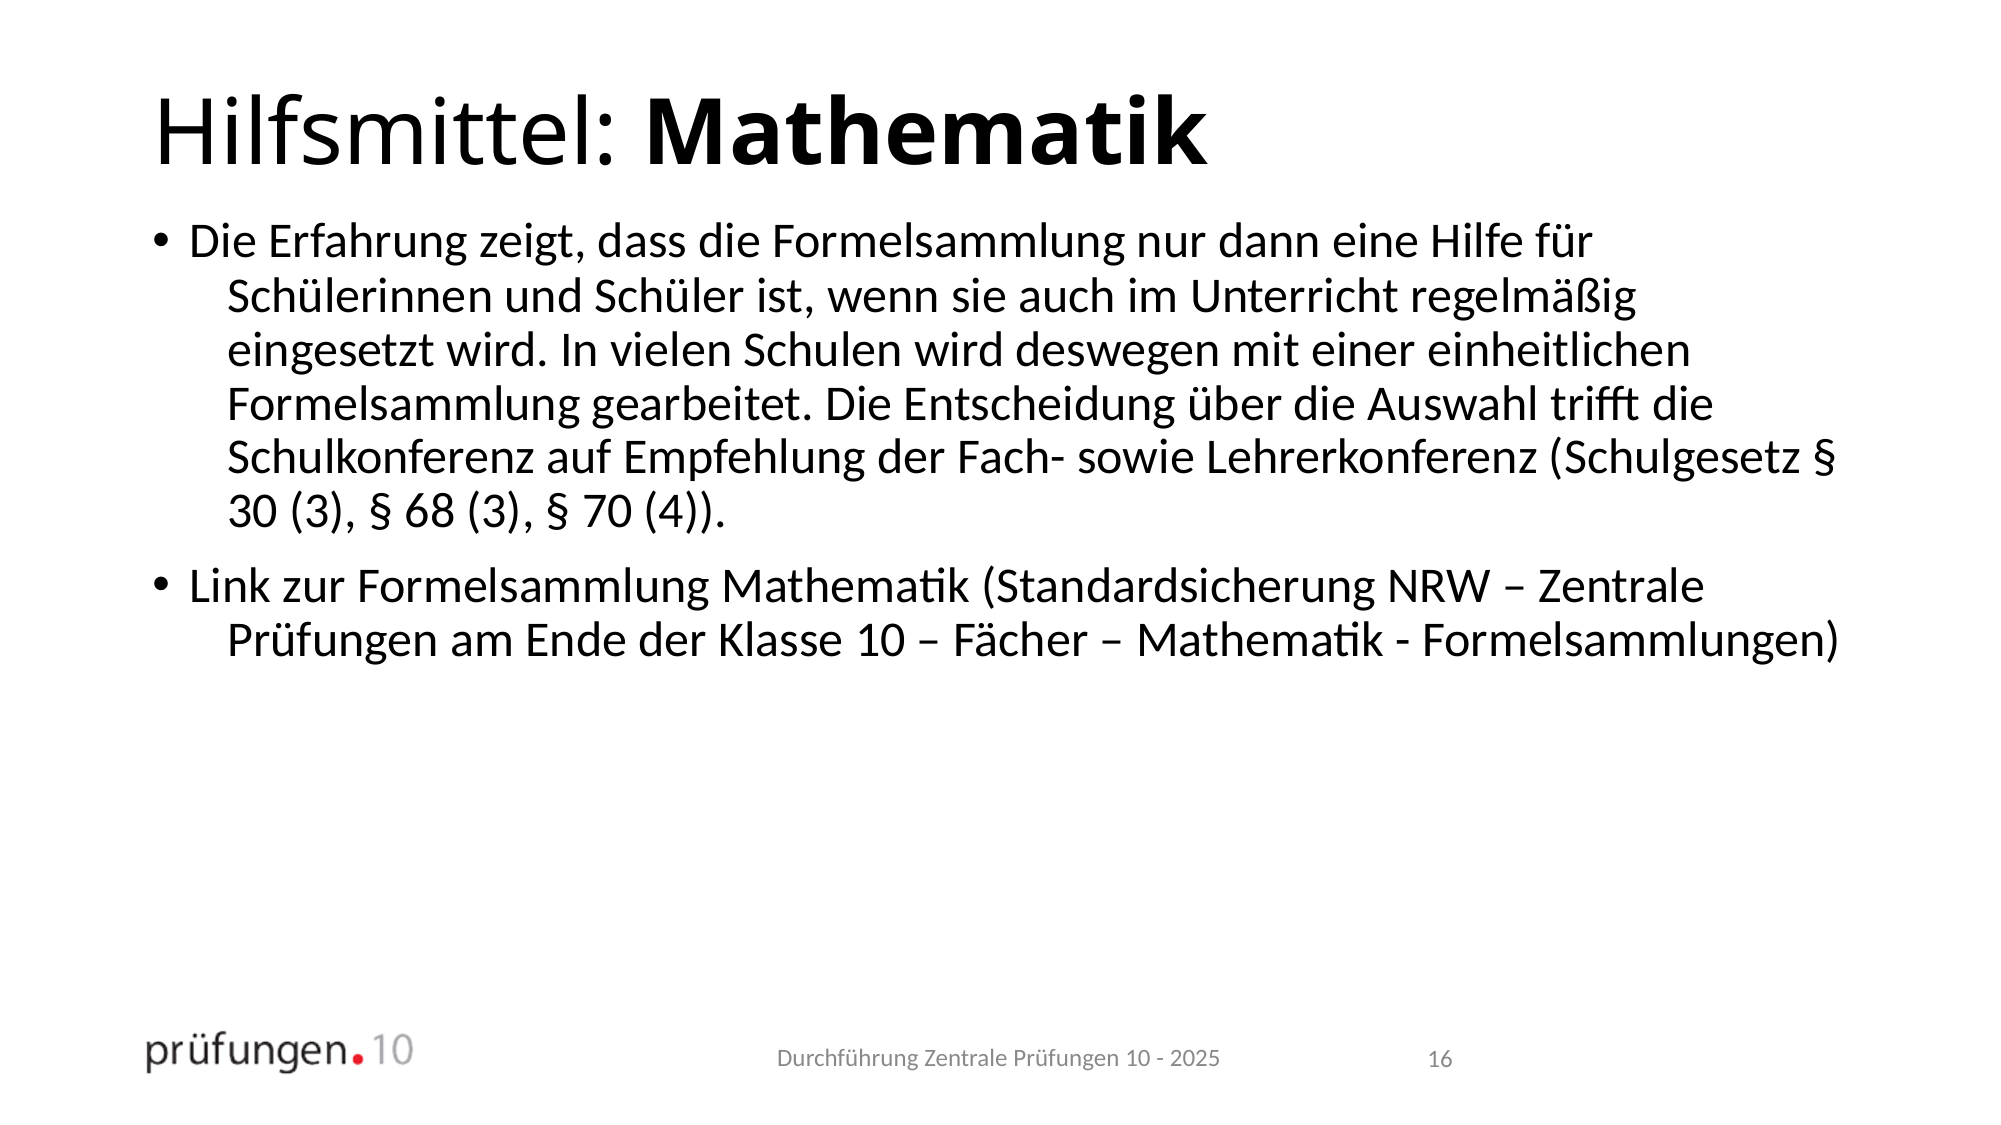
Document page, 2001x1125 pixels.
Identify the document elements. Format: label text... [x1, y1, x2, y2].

title Hilfsmittel: Mathematik [137, 77, 1863, 193]
text_box <Foliennummer> [1412, 1027, 1863, 1088]
list Die Erfahrung zeigt, dass die Formelsammlung nur dann eine Hilfe für Schülerinnen und Schüler ist, wenn sie auch im Unterricht regelmäßig eingesetzt wird. In vielen Schulen wird deswegen mit einer einheitlichen Formelsammlung gearbeitet. Die Entscheidung über die Auswahl trifft die Schulkonferenz auf Empfehlung der Fach- sowie Lehrerkonferenz (Schulgesetz § 30 (3), § 68 (3), § 70 (4)). Link zur Formelsammlung Mathematik (Standardsicherung NRW – Zentrale Prüfungen am Ende der Klasse 10 – Fächer – Mathematik - Formelsammlungen) [137, 207, 1863, 1014]
picture [137, 1023, 423, 1080]
